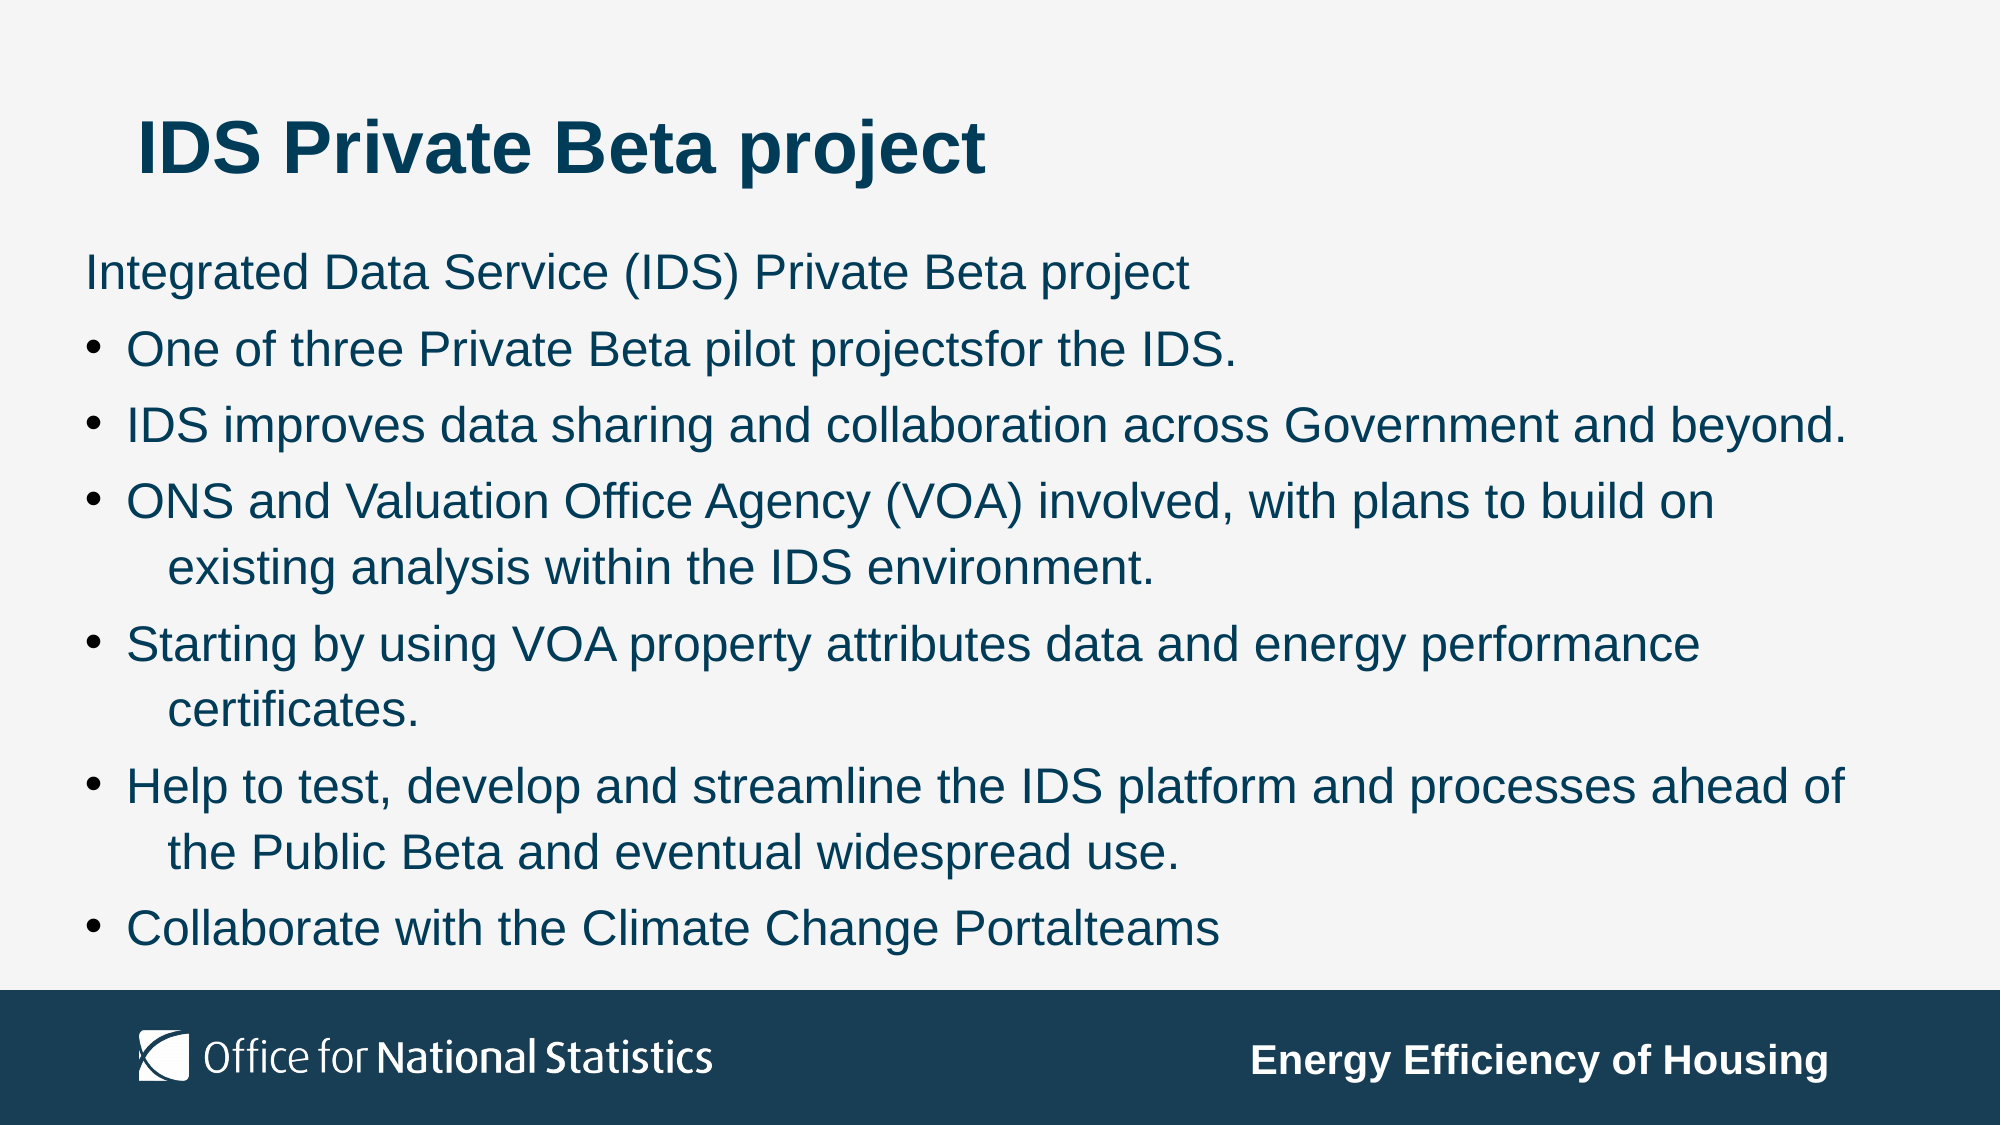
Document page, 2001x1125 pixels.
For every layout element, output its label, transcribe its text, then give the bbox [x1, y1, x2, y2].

list Integrated Data Service (IDS) Private Beta project One of three Private Beta pilot projects for the IDS. IDS improves data sharing and collaboration across Government and beyond. ONS and Valuation Office Agency (VOA) involved, with plans to build on existing analysis within the IDS environment. Starting by using VOA property attributes data and energy performance certificates. Help to test, develop and streamline the IDS platform and processes ahead of the Public Beta and eventual widespread use. Collaborate with the Climate Change Portal teams [84, 233, 1866, 958]
title IDS Private Beta project [137, 105, 1863, 192]
text_box Energy Efficiency of Housing [1235, 1025, 1866, 1086]
